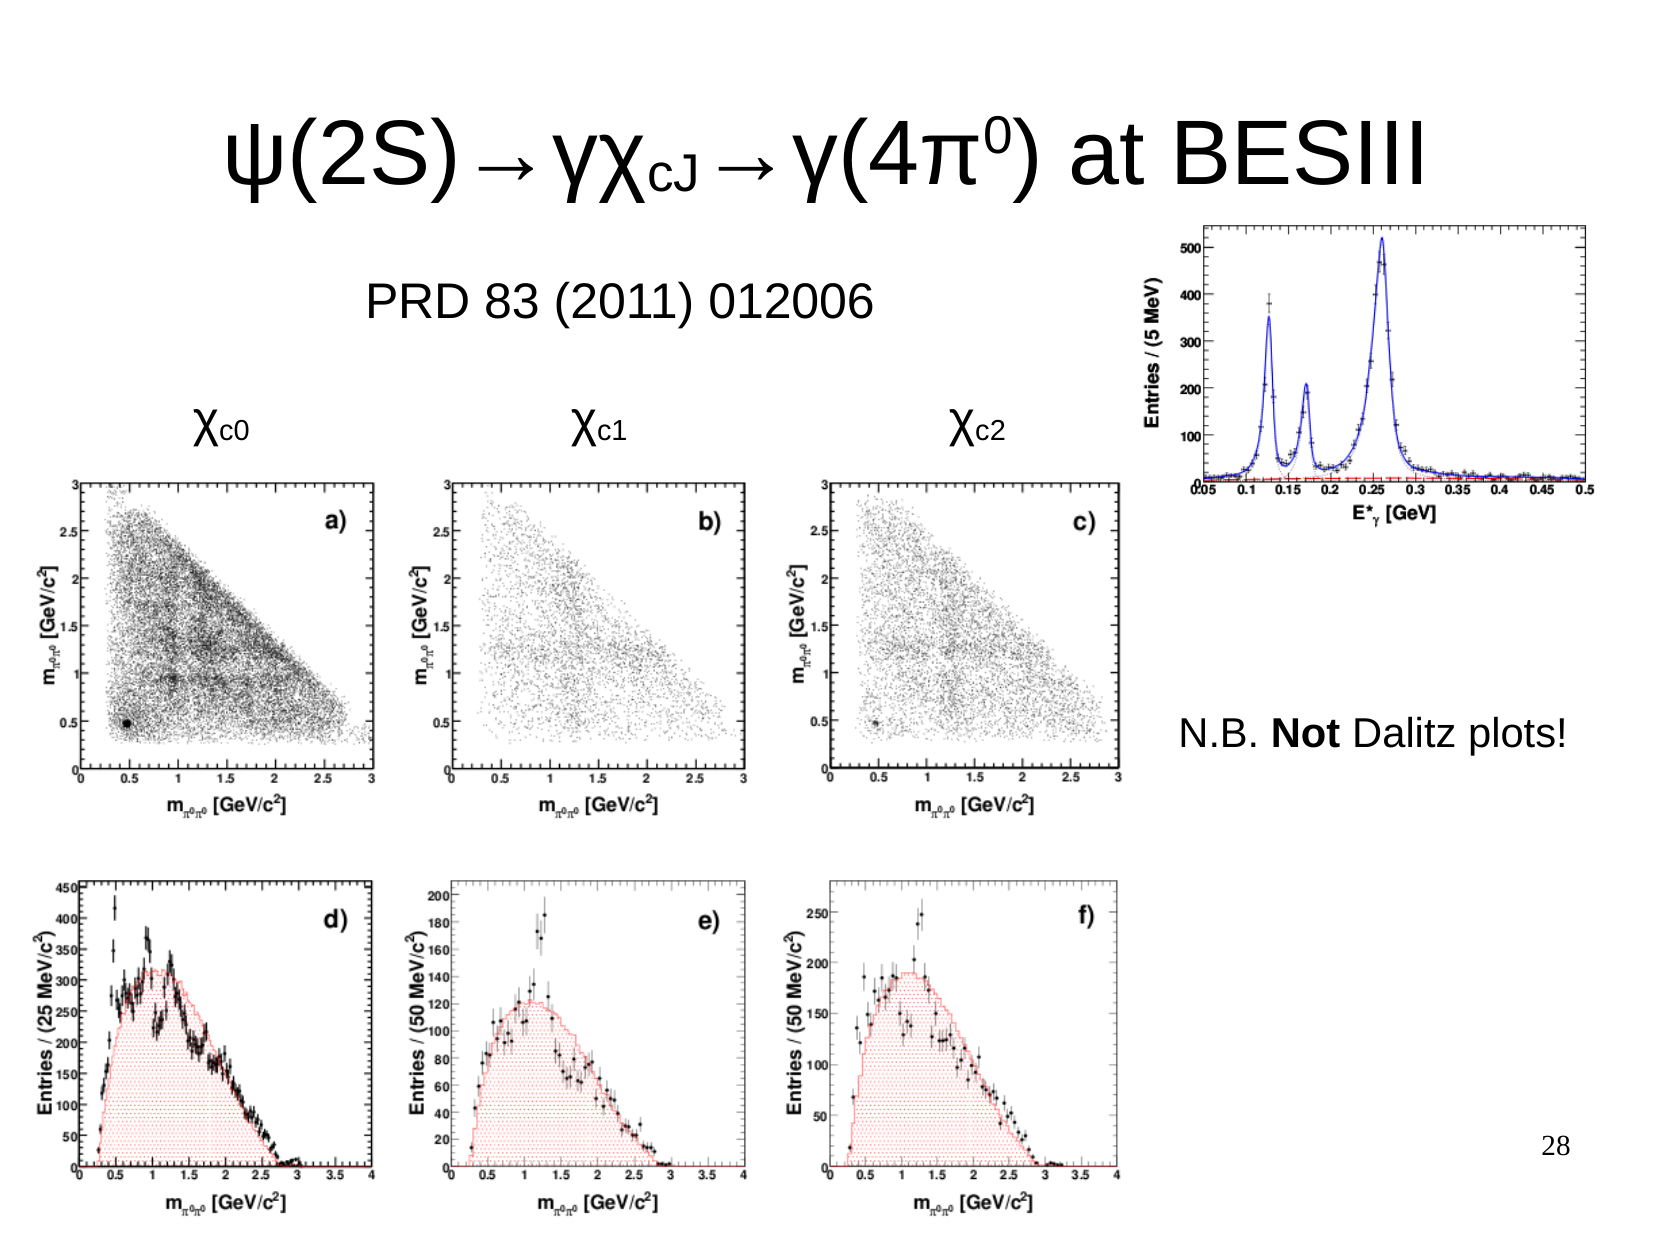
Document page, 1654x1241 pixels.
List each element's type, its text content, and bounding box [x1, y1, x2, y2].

title ψ(2S)→γχcJ→γ(4π0) at BESIII [82, 49, 1571, 257]
text_box χc0 [118, 383, 325, 471]
picture [18, 208, 1609, 1224]
text_box N.B. Not Dalitz plots! [1151, 702, 1595, 765]
text_box χc2 [874, 383, 1081, 472]
text_box χc1 [496, 383, 703, 472]
text_box PRD 83 (2011) 012006 [206, 265, 1034, 337]
